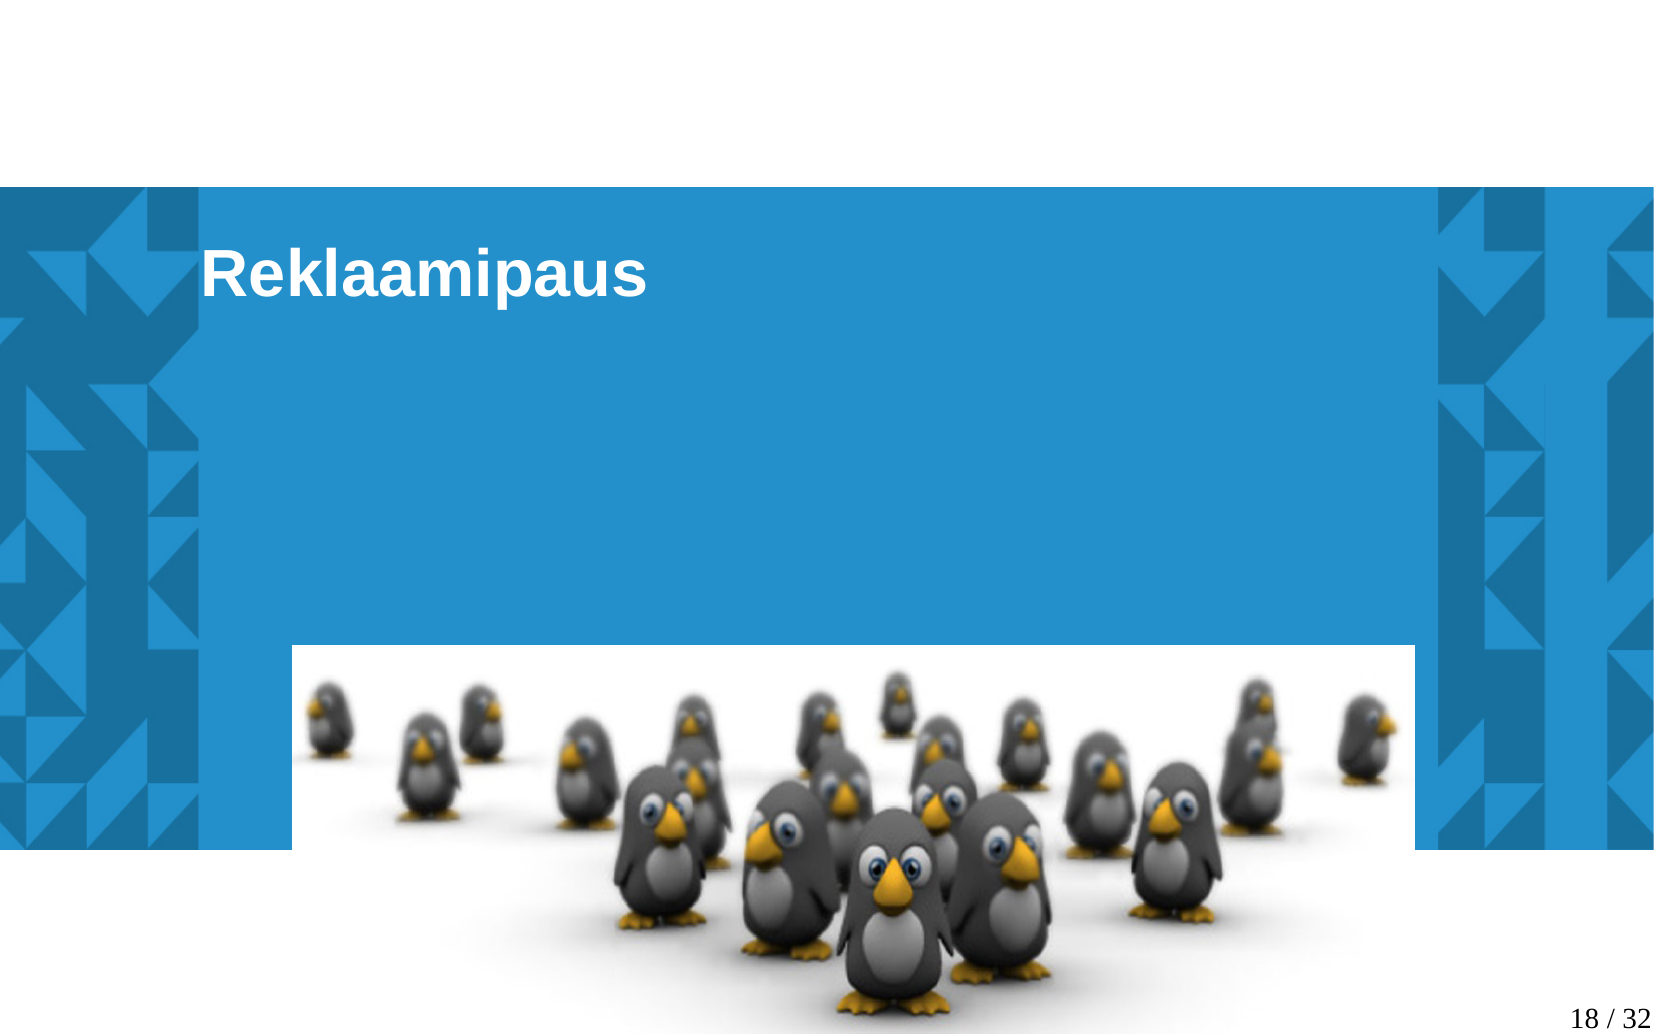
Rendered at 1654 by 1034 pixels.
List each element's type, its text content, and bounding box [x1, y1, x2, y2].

title Reklaamipaus [200, 236, 1430, 409]
picture [0, 187, 1654, 1034]
